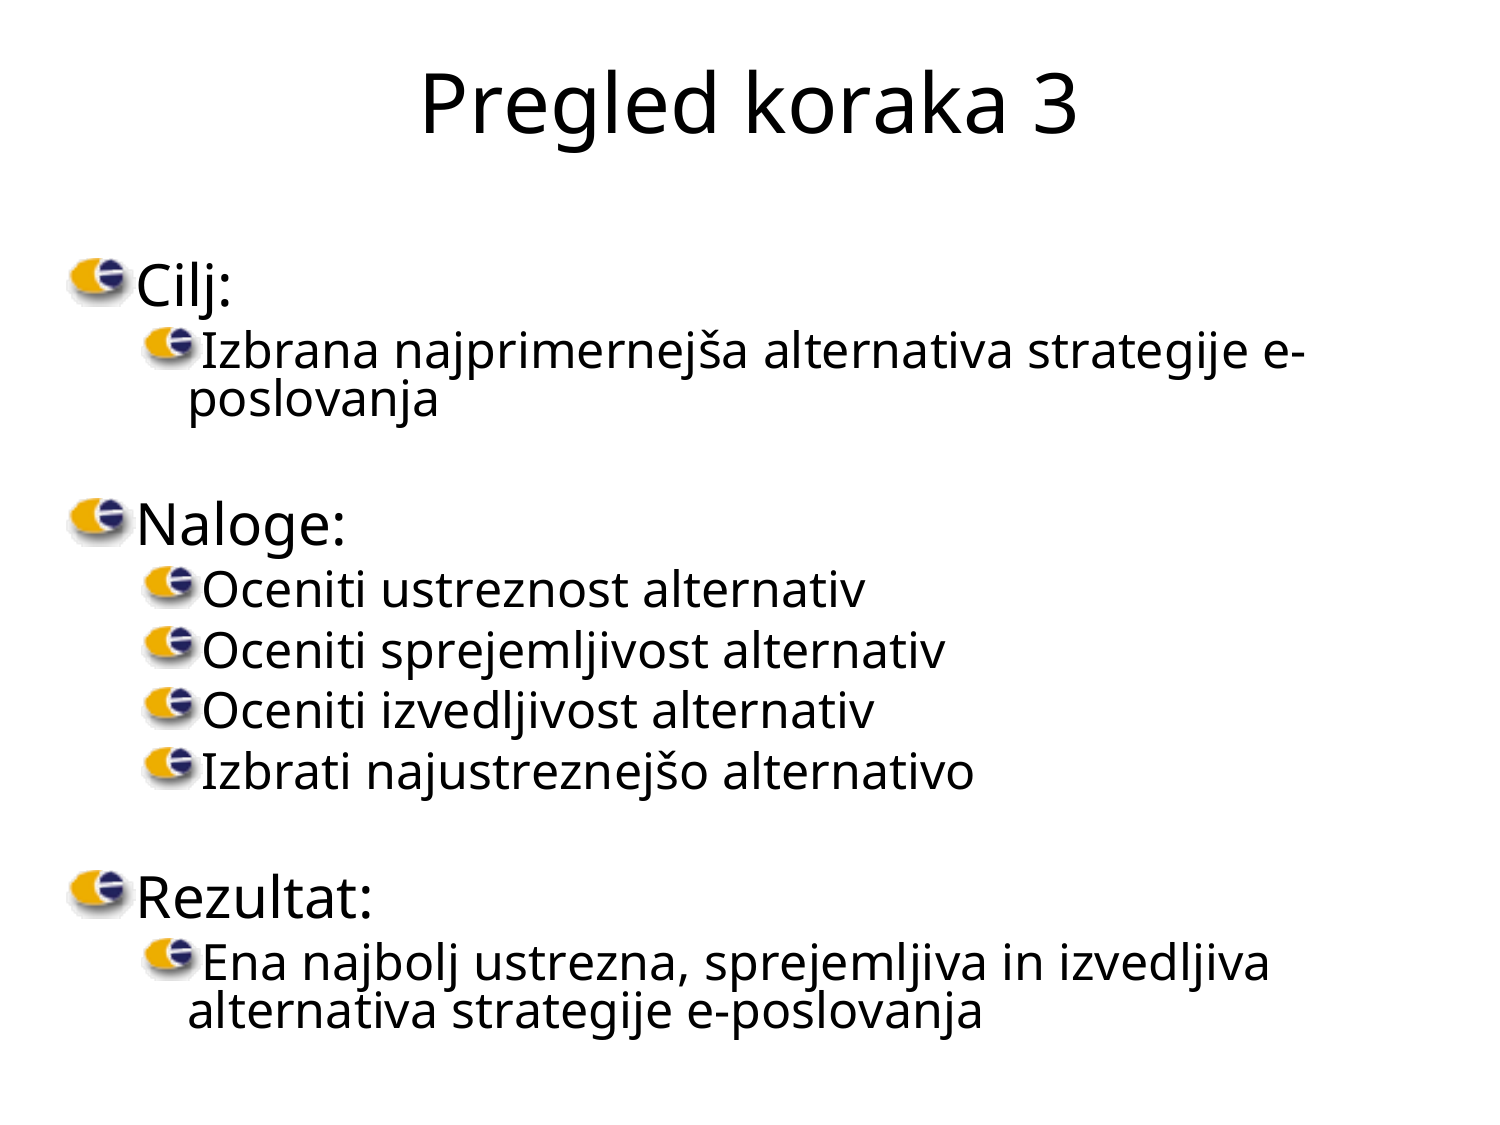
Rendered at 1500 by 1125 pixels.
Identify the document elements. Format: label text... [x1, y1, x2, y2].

list Cilj: Izbrana najprimernejša alternativa strategije e-poslovanja Naloge: Oceniti ustreznost alternativ Oceniti sprejemljivost alternativ Oceniti izvedljivost alternativ Izbrati najustreznejšo alternativo Rezultat: Ena najbolj ustrezna, sprejemljiva in izvedljiva alternativa strategije e-poslovanja [50, 254, 1500, 1067]
title Pregled koraka 3 [38, 42, 1461, 159]
